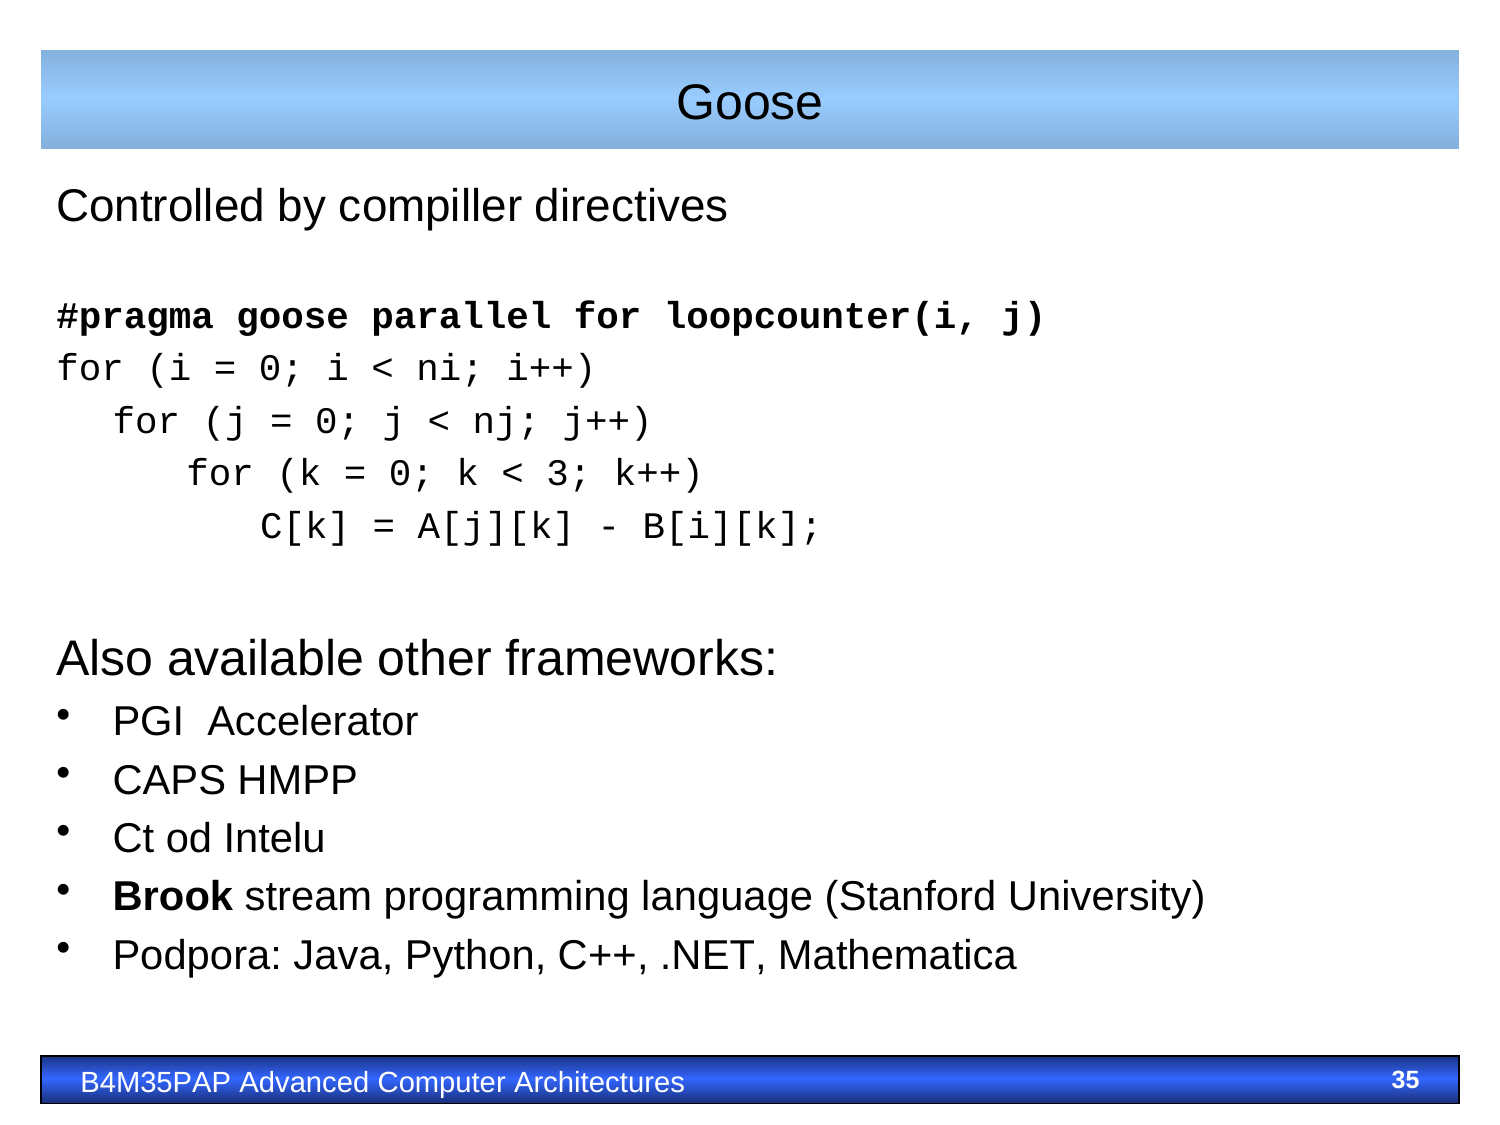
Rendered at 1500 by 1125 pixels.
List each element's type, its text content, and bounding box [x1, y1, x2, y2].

list Controlled by compiller directives #pragma goose parallel for loopcounter(i, j) for (i = 0; i < ni; i++) for (j = 0; j < nj; j++) for (k = 0; k < 3; k++) C[k] = A[j][k] - B[i][k]; Also available other frameworks: PGI Accelerator CAPS HMPP Ct od Intelu Brook stream programming language (Stanford University) Podpora: Java, Python, C++, .NET, Mathematica [41, 168, 1459, 996]
title Goose [41, 50, 1459, 149]
